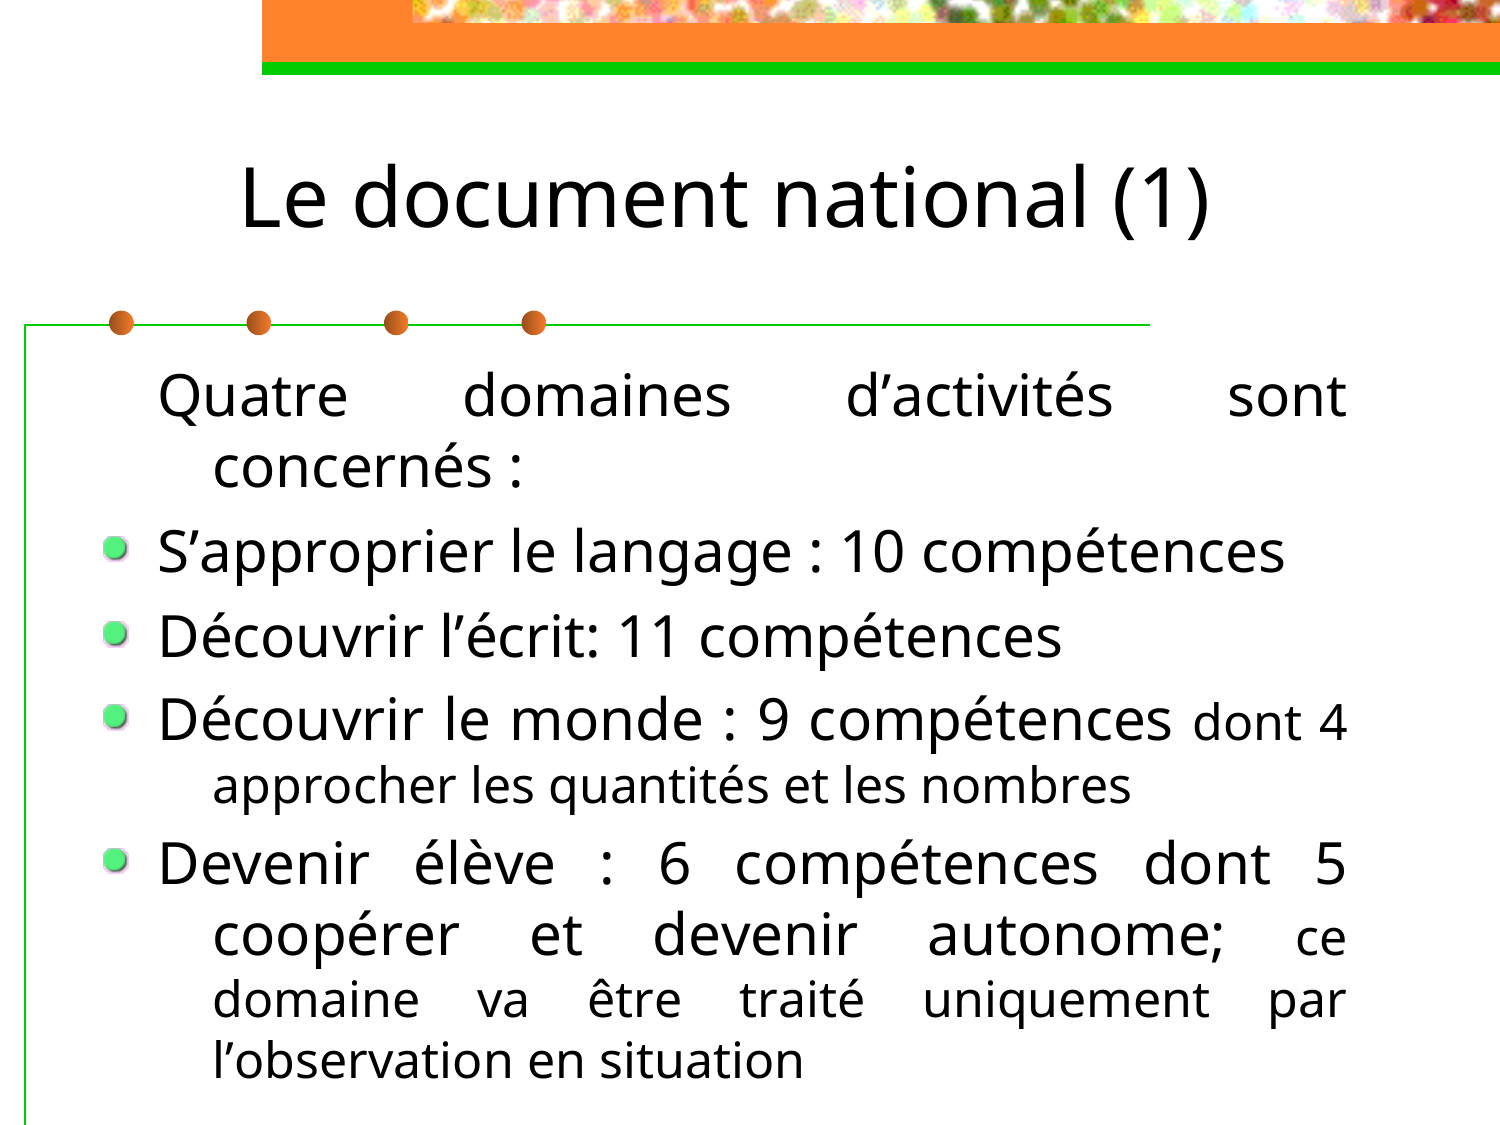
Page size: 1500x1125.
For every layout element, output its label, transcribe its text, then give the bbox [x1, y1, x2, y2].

picture [412, 0, 1500, 23]
title Le document national (1) [87, 99, 1363, 288]
list Quatre domaines d’activités sont concernés : S’approprier le langage : 10 compétences Découvrir l’écrit: 11 compétences Découvrir le monde : 9 compétences dont 4 approcher les quantités et les nombres Devenir élève : 6 compétences dont 5 coopérer et devenir autonome; ce domaine va être traité uniquement par l’observation en situation [87, 350, 1363, 975]
